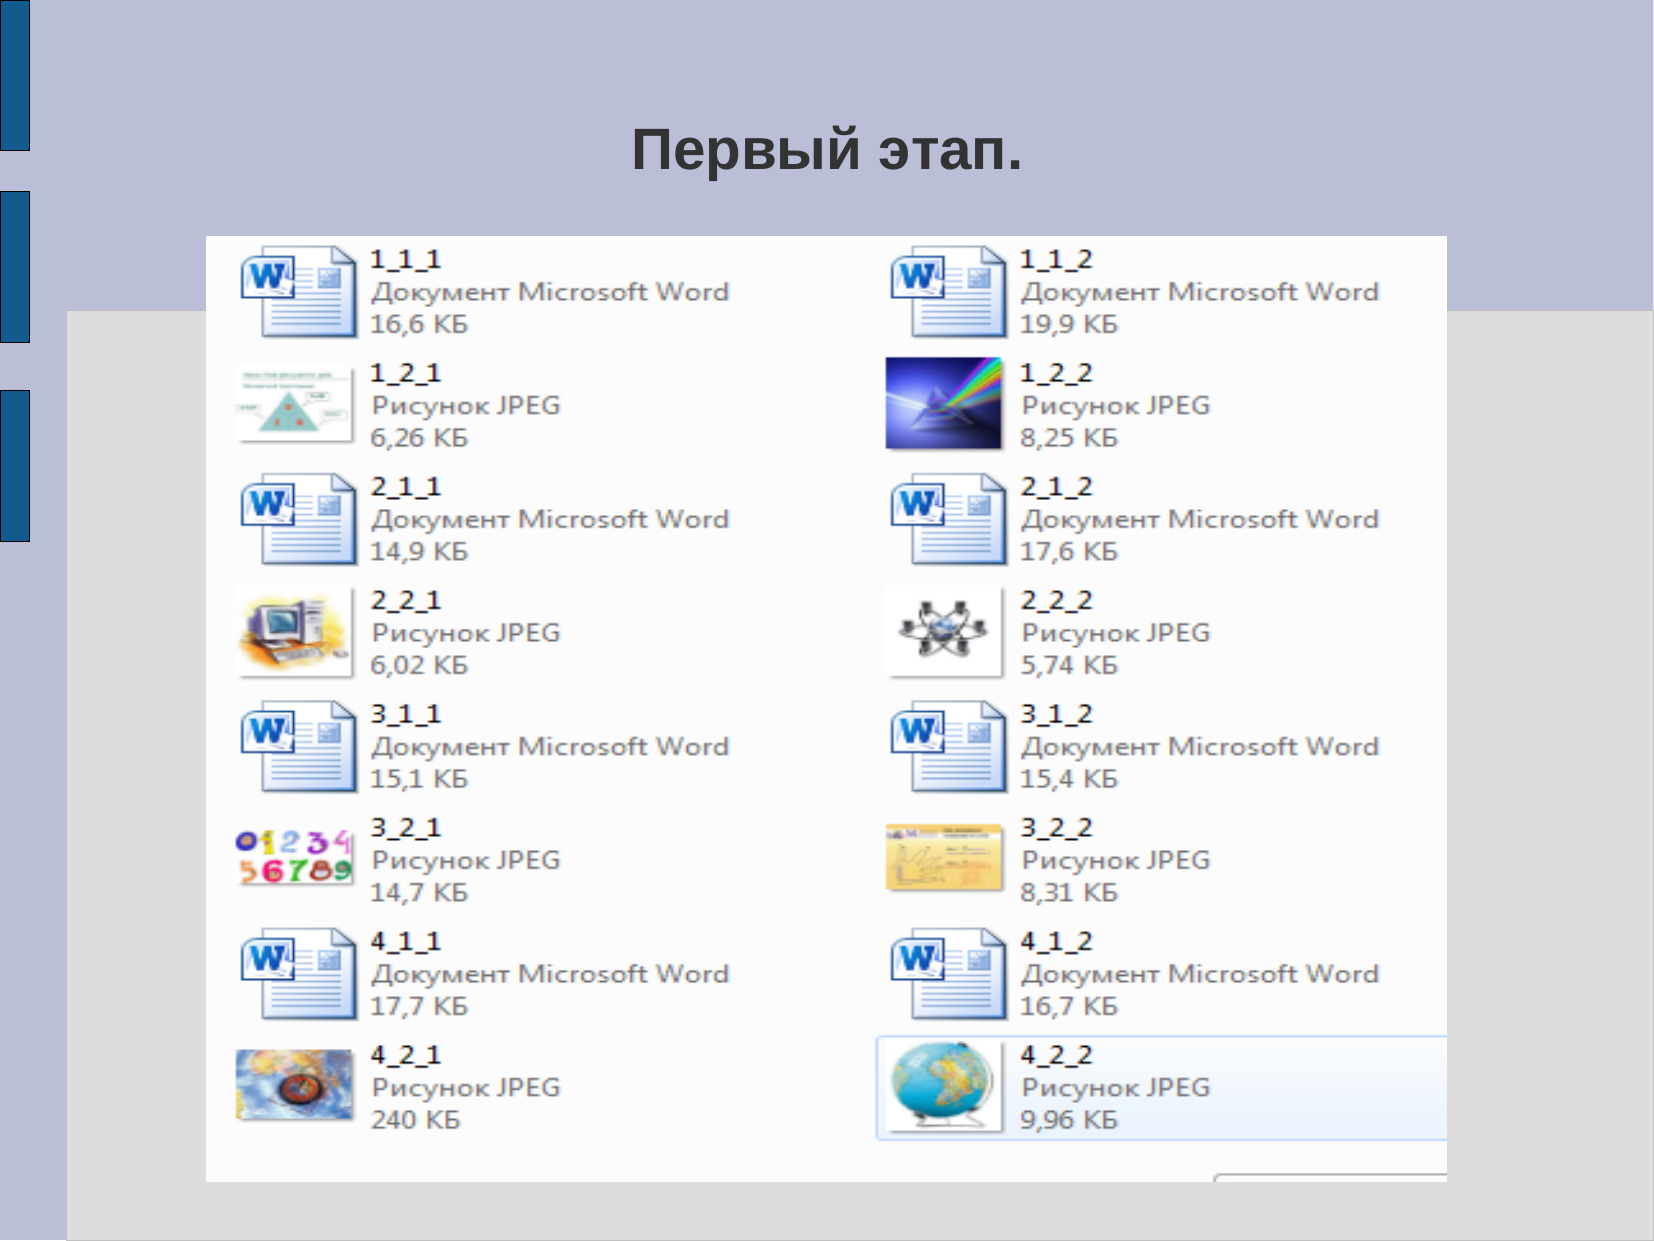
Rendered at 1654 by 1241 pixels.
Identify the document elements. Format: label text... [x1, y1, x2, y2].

title Первый этап. [121, 92, 1534, 207]
picture [206, 236, 1447, 1182]
